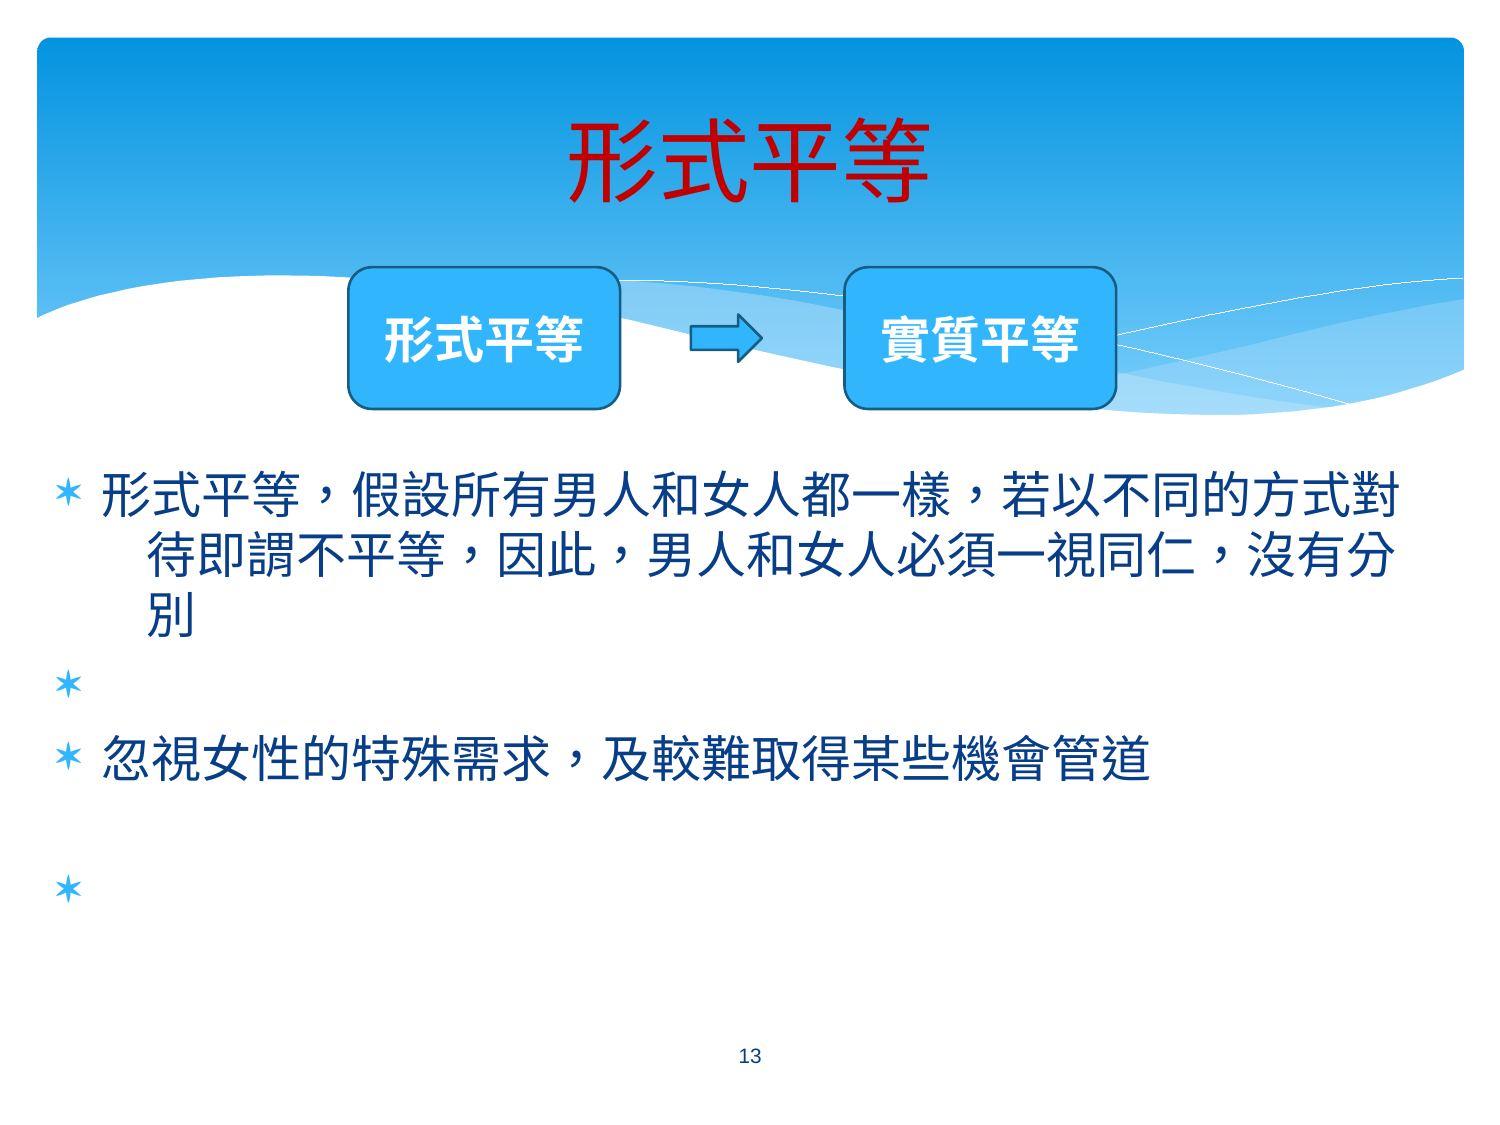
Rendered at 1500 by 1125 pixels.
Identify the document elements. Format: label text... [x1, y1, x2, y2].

list 形式平等，假設所有男人和女人都一樣，若以不同的方式對待即謂不平等，因此，男人和女人必須一視同仁，沒有分別 忽視女性的特殊需求，及較難取得某些機會管道 [41, 456, 1442, 988]
text_box [690, 314, 762, 362]
text_box 13 [654, 1025, 846, 1086]
text_box 形式平等 [348, 267, 621, 409]
text_box 實質平等 [844, 267, 1117, 409]
title 形式平等 [75, 55, 1426, 262]
